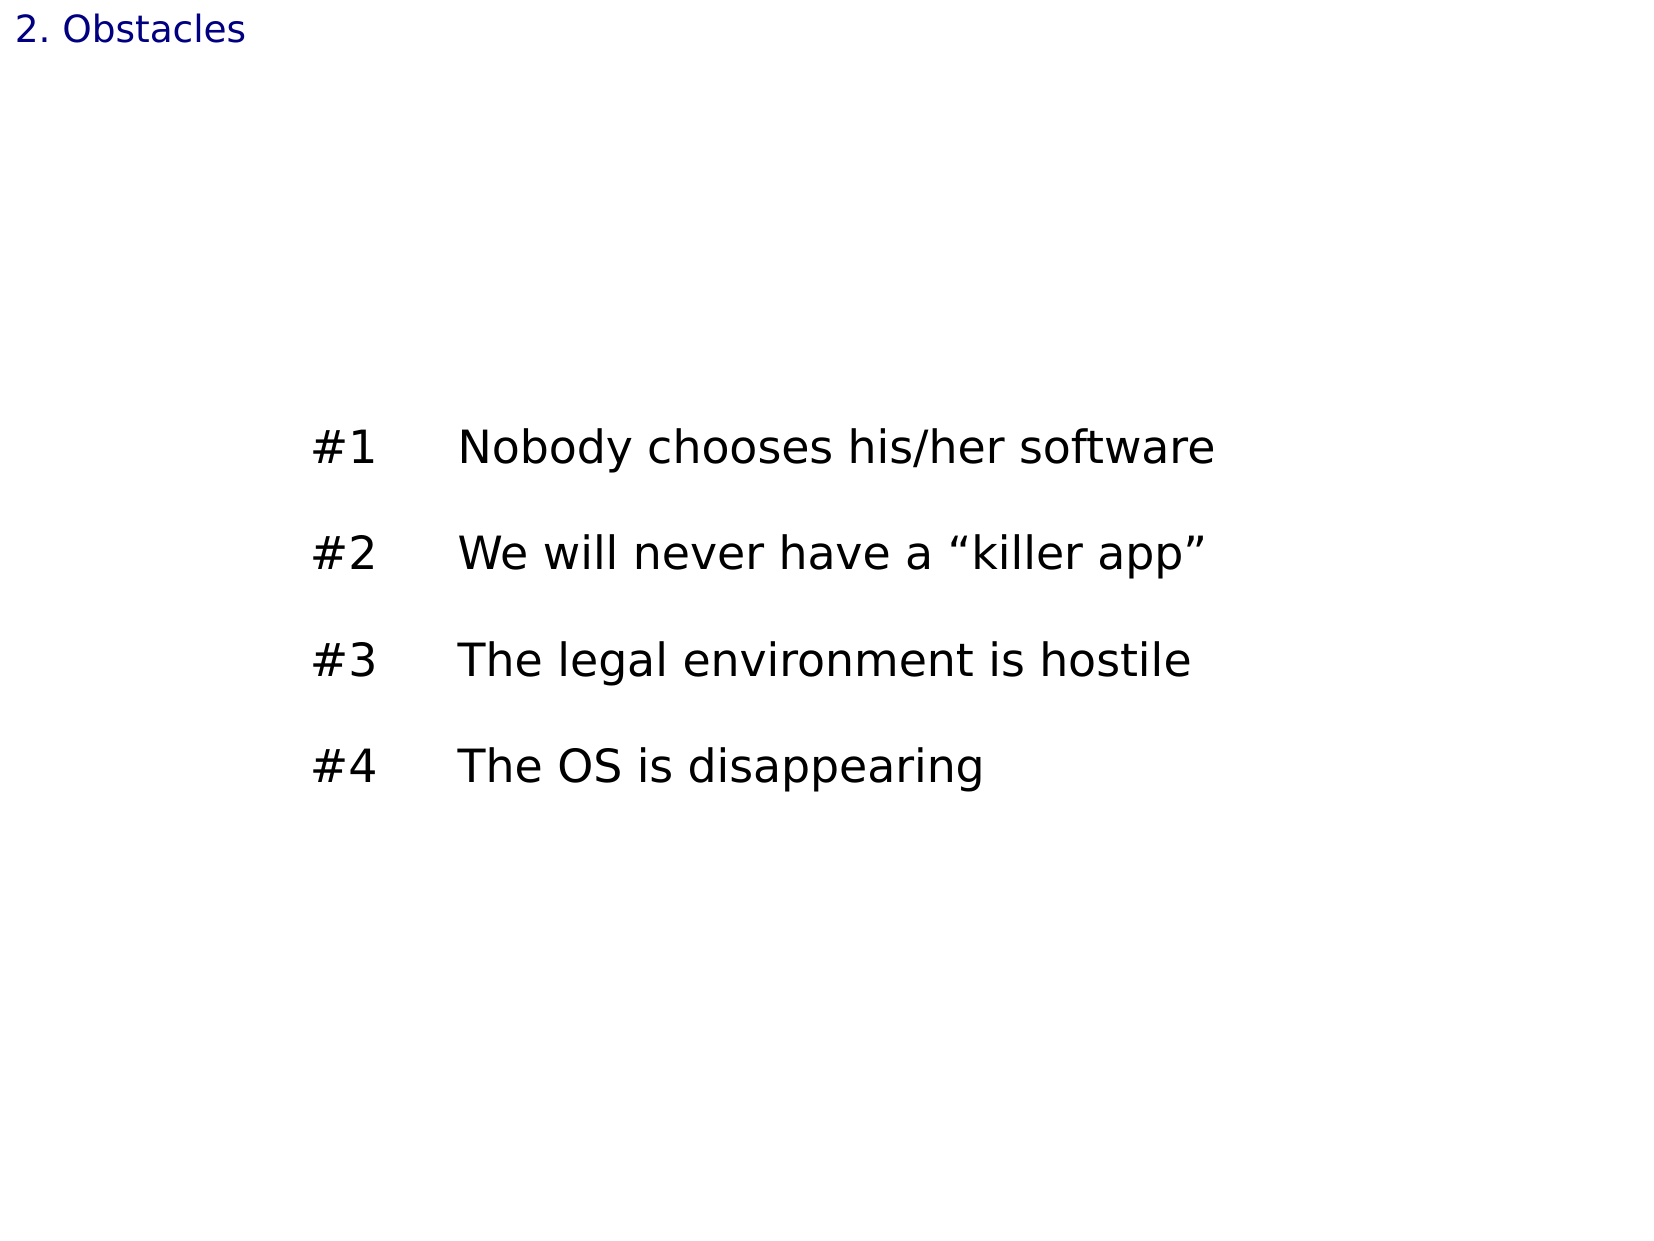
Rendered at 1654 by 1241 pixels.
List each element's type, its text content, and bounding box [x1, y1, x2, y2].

text_box 2. Obstacles [0, 0, 768, 59]
text_box #1 Nobody chooses his/her software #2 We will never have a “killer app” #3 The legal environment is hostile #4 The OS is disappearing [295, 413, 1447, 802]
